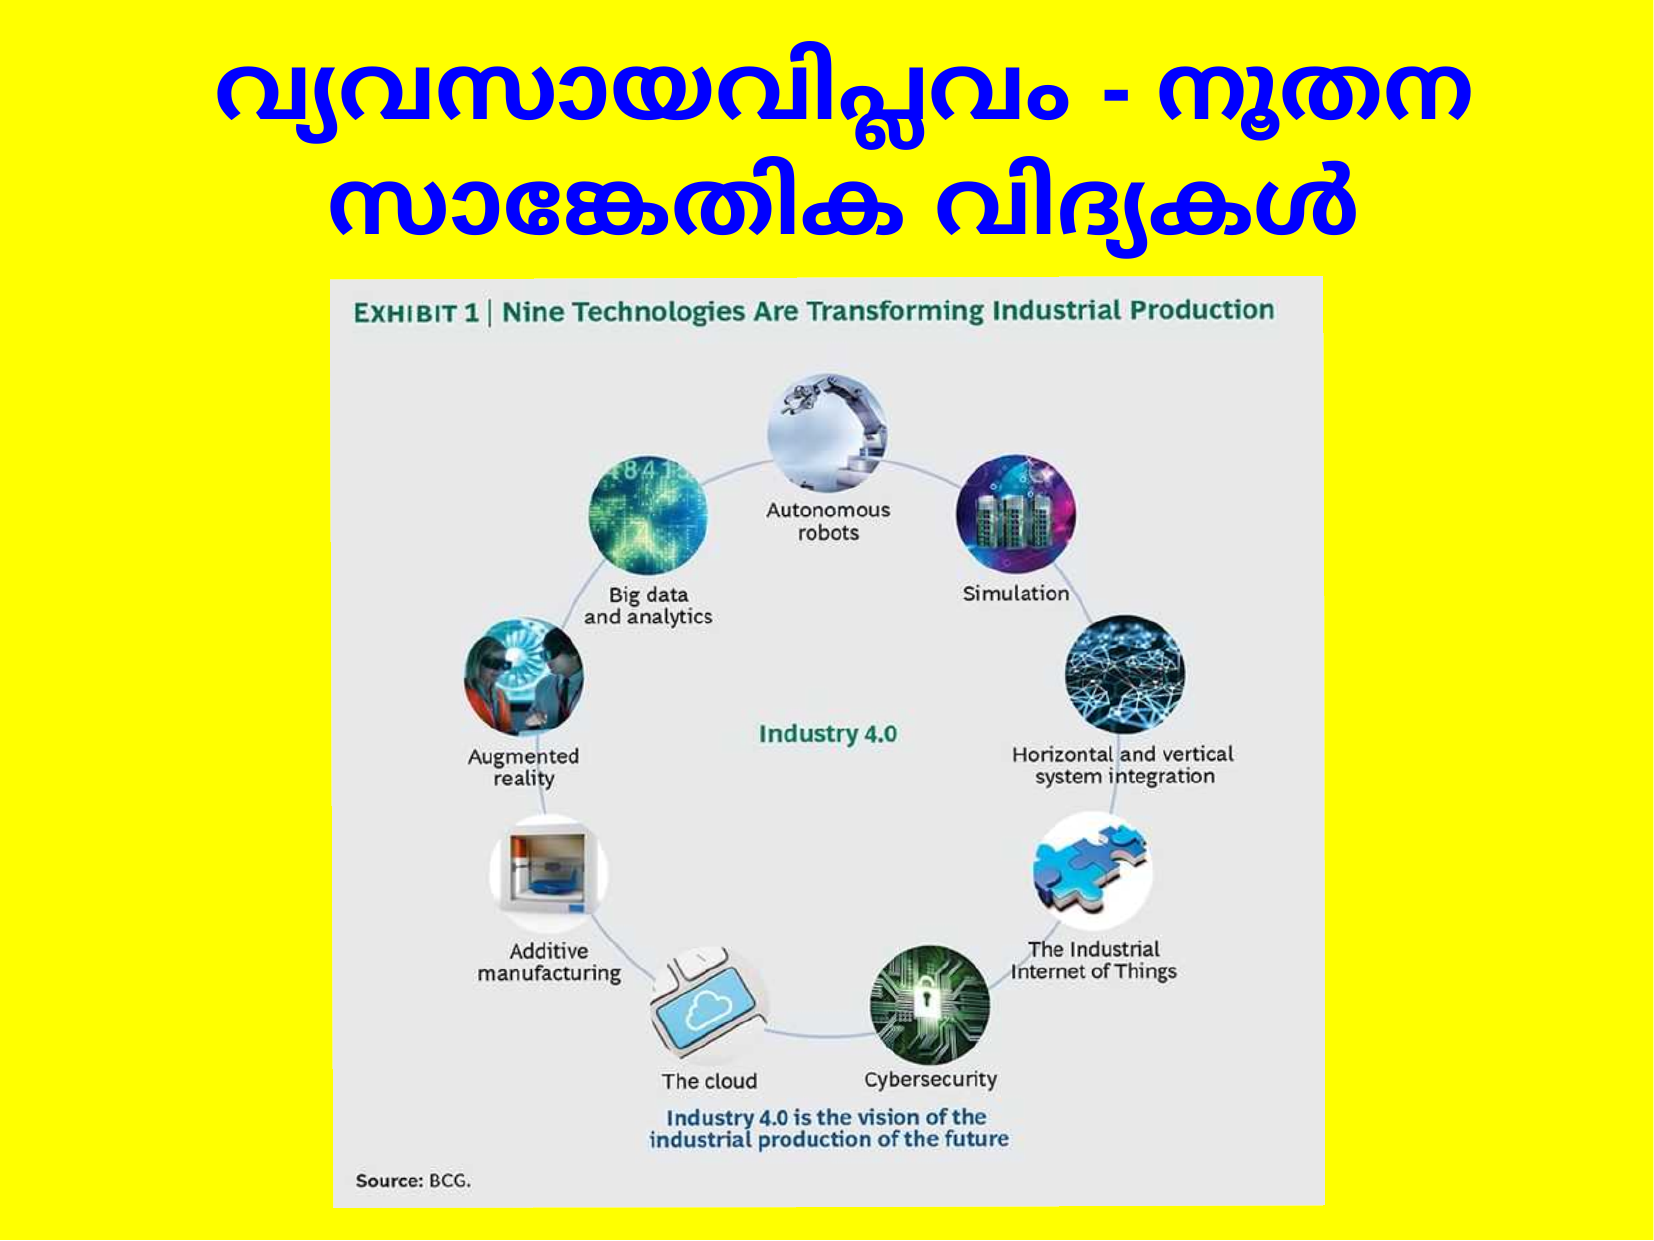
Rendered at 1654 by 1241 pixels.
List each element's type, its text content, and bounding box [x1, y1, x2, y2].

title വ്യവസായവിപ്ലവം - നൂതന സാങ്കേതിക വിദ്യകള്‍ [82, 10, 1571, 296]
picture [329, 275, 1325, 1208]
